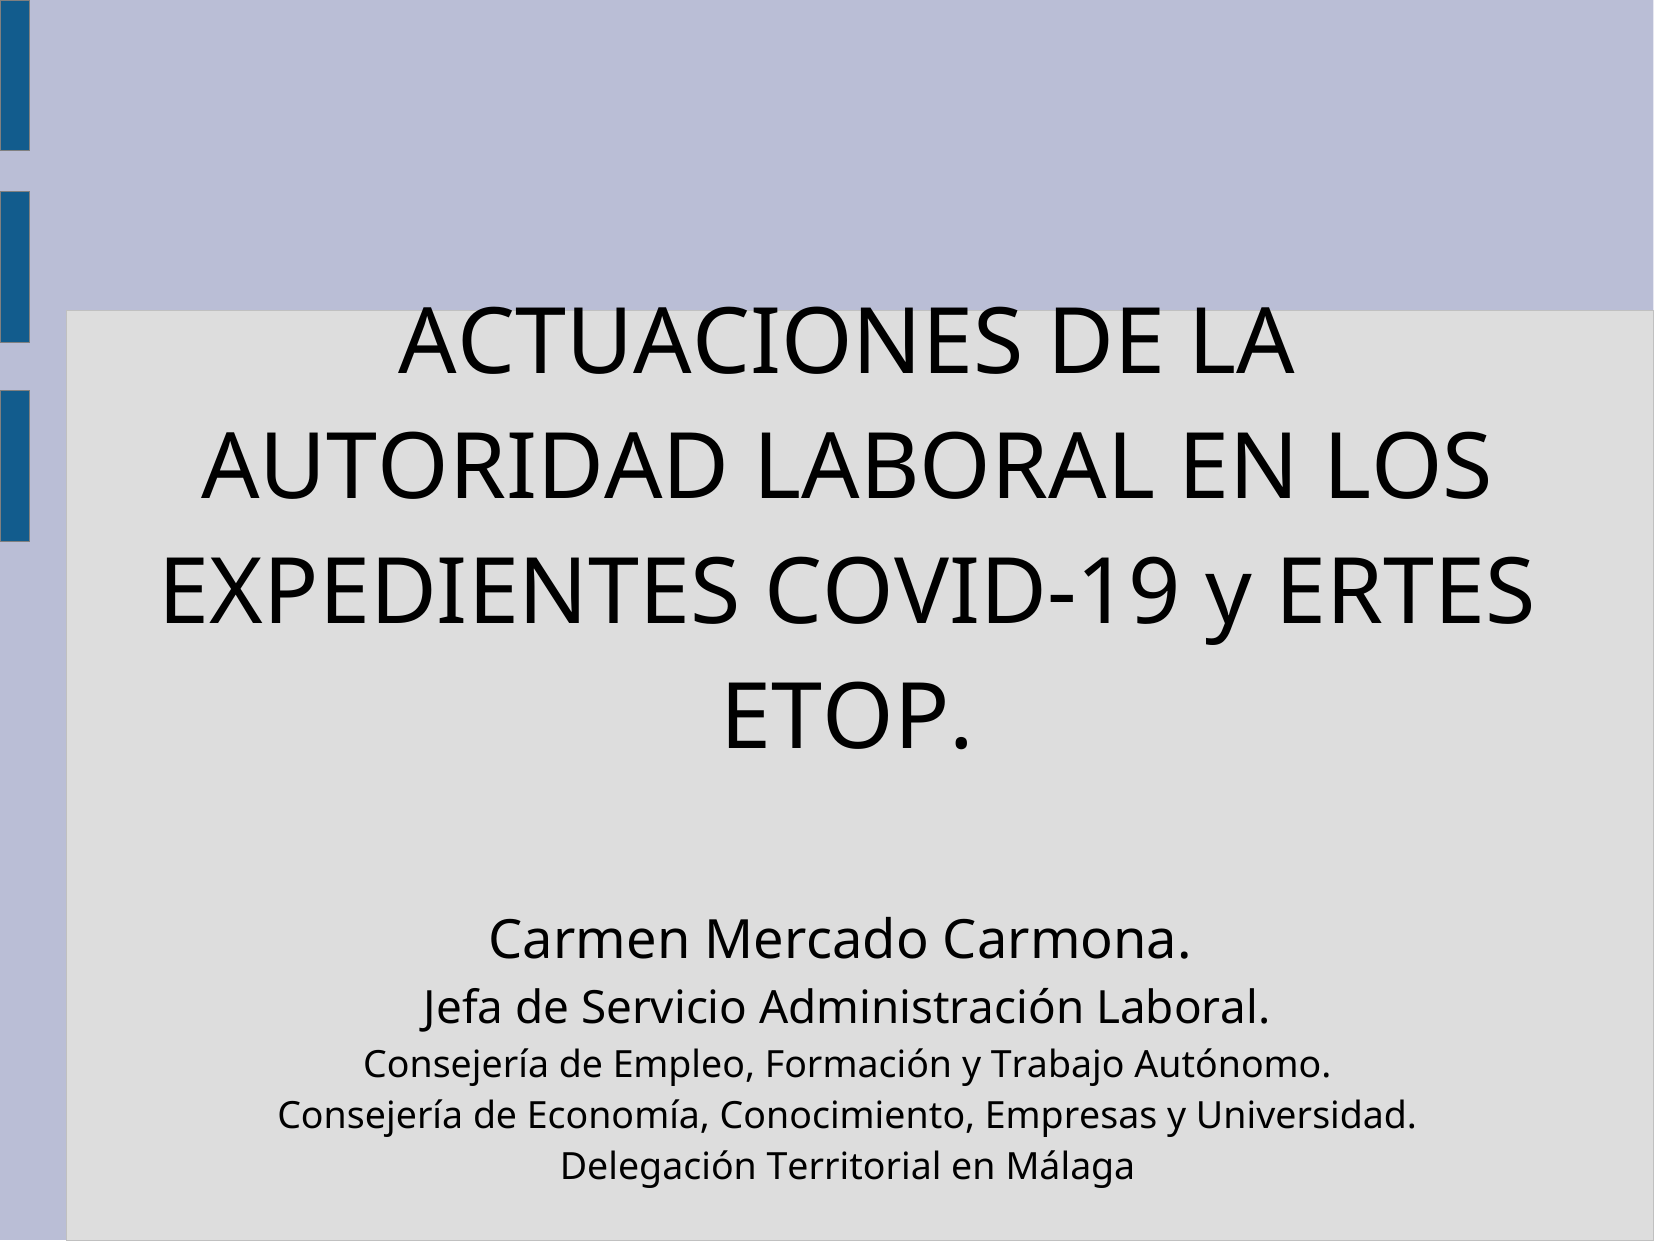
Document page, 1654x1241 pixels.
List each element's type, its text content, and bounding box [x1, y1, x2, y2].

title ACTUACIONES DE LA AUTORIDAD LABORAL EN LOS EXPEDIENTES COVID-19 y ERTES ETOP. Carmen Mercado Carmona. Jefa de Servicio Administración Laboral. Consejería de Empleo, Formación y Trabajo Autónomo. Consejería de Economía, Conocimiento, Empresas y Universidad. Delegación Territorial en Málaga [141, 321, 1554, 1145]
